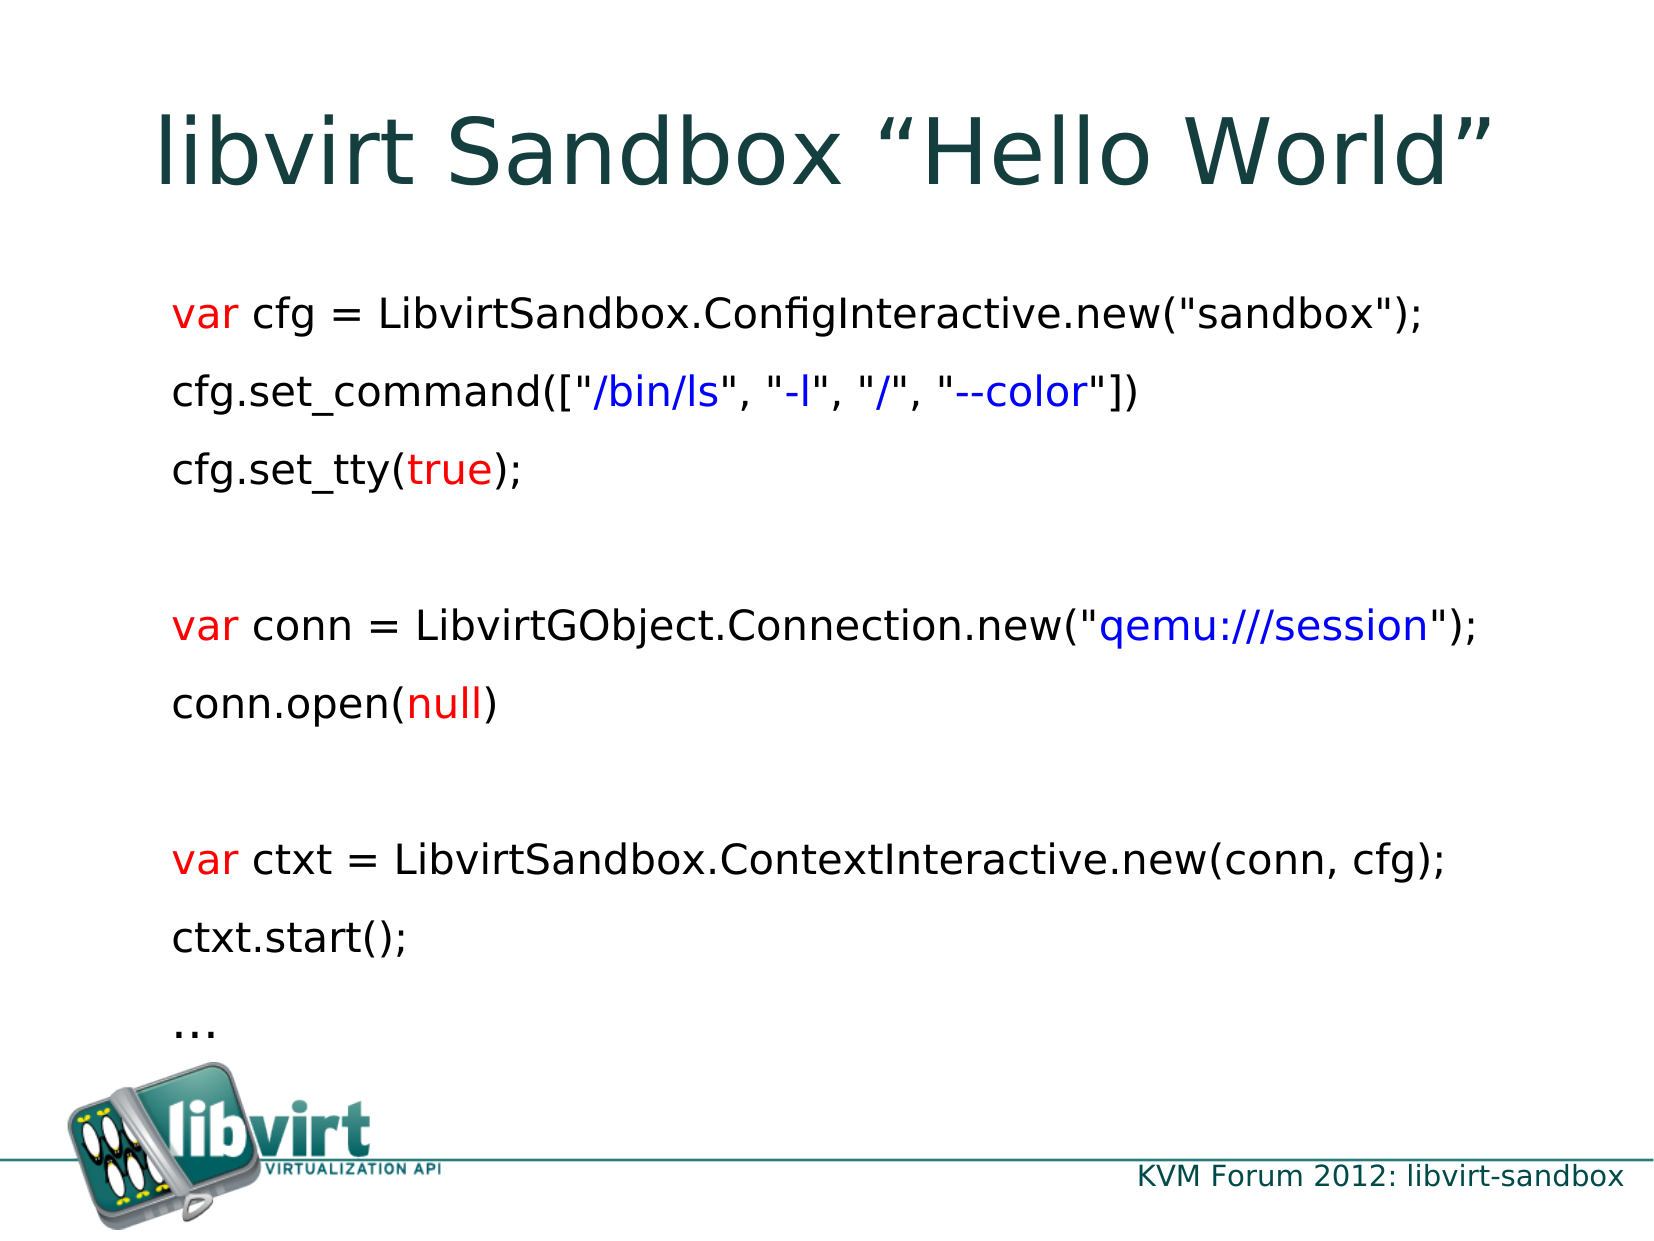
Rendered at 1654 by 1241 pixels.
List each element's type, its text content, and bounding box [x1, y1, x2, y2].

picture [0, 1062, 1654, 1230]
title libvirt Sandbox “Hello World” [82, 49, 1571, 257]
text_box KVM Forum 2012: libvirt-sandbox [1122, 1151, 1654, 1211]
list var cfg = LibvirtSandbox.ConfigInteractive.new("sandbox"); cfg.set_command(["/bin/ls", "-l", "/", "--color"]) cfg.set_tty(true); var conn = LibvirtGObject.Connection.new("qemu:///session"); conn.open(null) var ctxt = LibvirtSandbox.ContextInteractive.new(conn, cfg); ctxt.start(); ... [82, 290, 1571, 1062]
